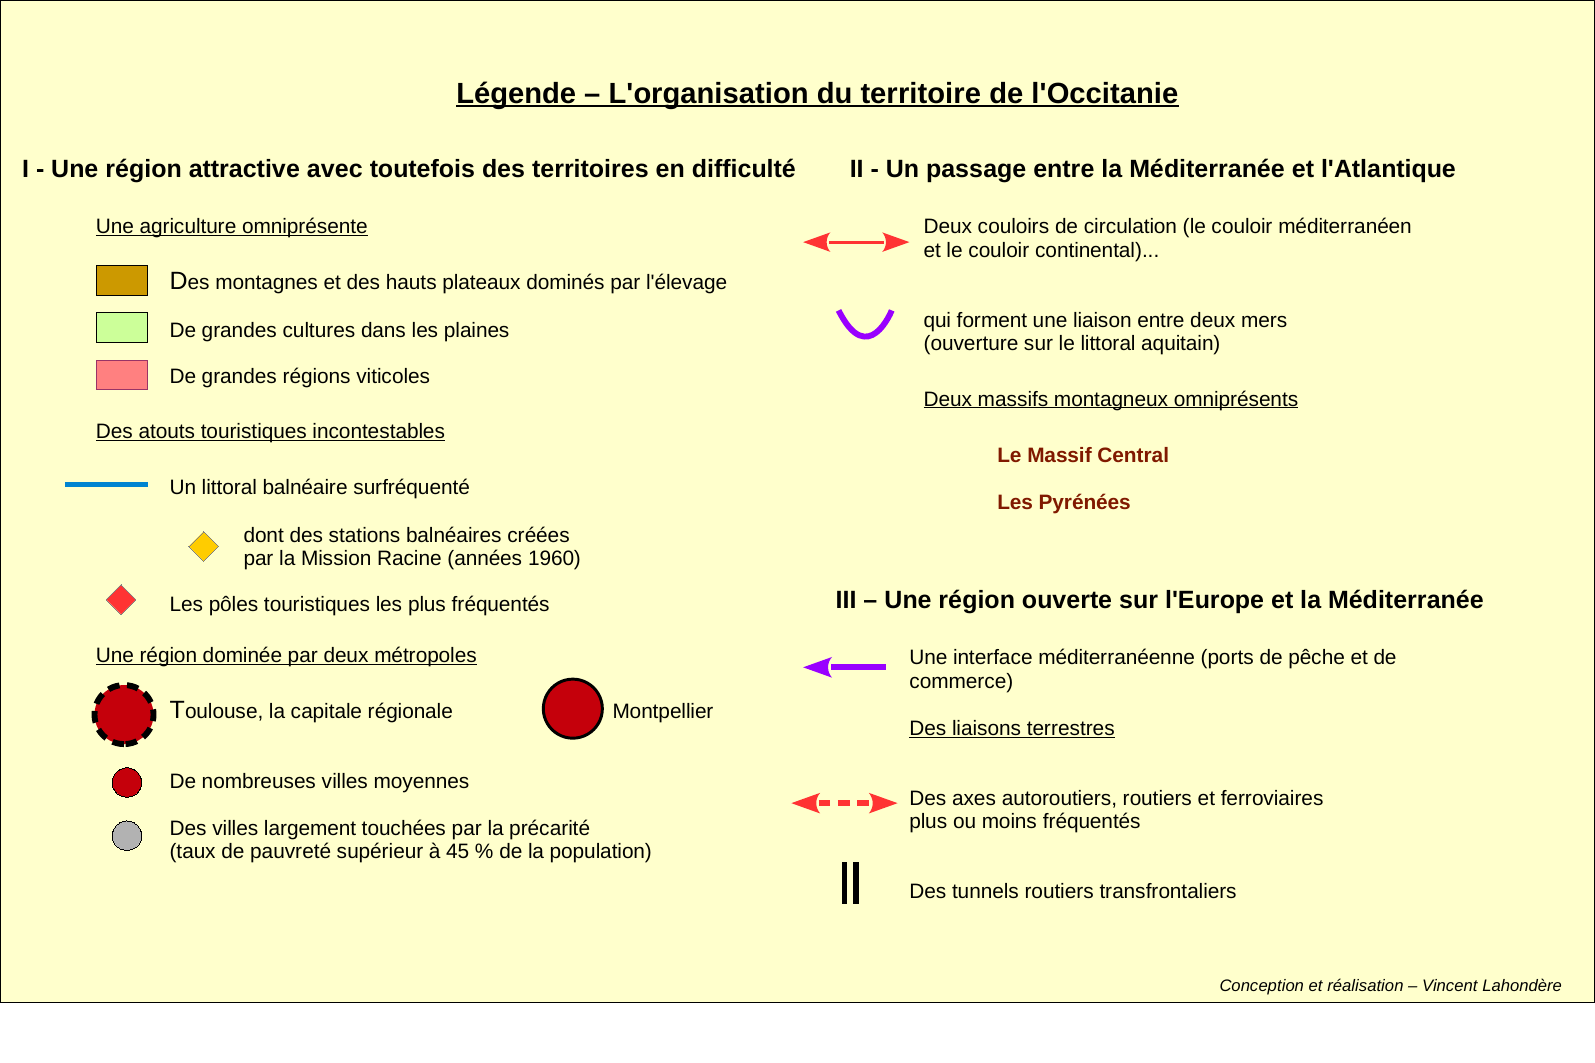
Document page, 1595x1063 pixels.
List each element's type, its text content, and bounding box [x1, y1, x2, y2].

text_box [96, 360, 148, 390]
text_box [543, 679, 603, 739]
text_box [96, 265, 148, 296]
text_box [112, 820, 142, 851]
text_box Conception et réalisation – Vincent Lahondère [1204, 968, 1578, 1003]
text_box [112, 767, 142, 798]
text_box I - Une région attractive avec toutefois des territoires en difficulté Une agriculture omniprésente Des montagnes et des hauts plateaux dominés par l'élevage De grandes cultures dans les plaines De grandes régions viticoles Des atouts touristiques incontestables Un littoral balnéaire surfréquenté dont des stations balnéaires créées par la Mission Racine (années 1960) Les pôles touristiques les plus fréquentés Une région dominée par deux métropoles Toulouse, la capitale régionale Montpellier De nombreuses villes moyennes Des villes largement touchées par la précarité (taux de pauvreté supérieur à 45 % de la population) [7, 147, 812, 1003]
text_box [96, 312, 148, 343]
text_box [0, 0, 1595, 1003]
text_box [94, 685, 154, 745]
text_box [106, 584, 136, 615]
text_box [812, 644, 1595, 1003]
text_box Légende – L'organisation du territoire de l'Occitanie [441, 69, 1195, 119]
text_box [812, 671, 820, 795]
text_box [188, 531, 219, 562]
text_box III – Une région ouverte sur l'Europe et la Méditerranée Une interface méditerranéenne (ports de pêche et de commerce) Des liaisons terrestres Des axes autoroutiers, routiers et ferroviaires plus ou moins fréquentés Des tunnels routiers transfrontaliers [820, 578, 1565, 909]
text_box II - Un passage entre la Méditerranée et l'Atlantique Deux couloirs de circulation (le couloir méditerranéen et le couloir continental)... qui forment une liaison entre deux mers (ouverture sur le littoral aquitain) Deux massifs montagneux omniprésents Le Massif Central Les Pyrénées [834, 147, 1595, 644]
